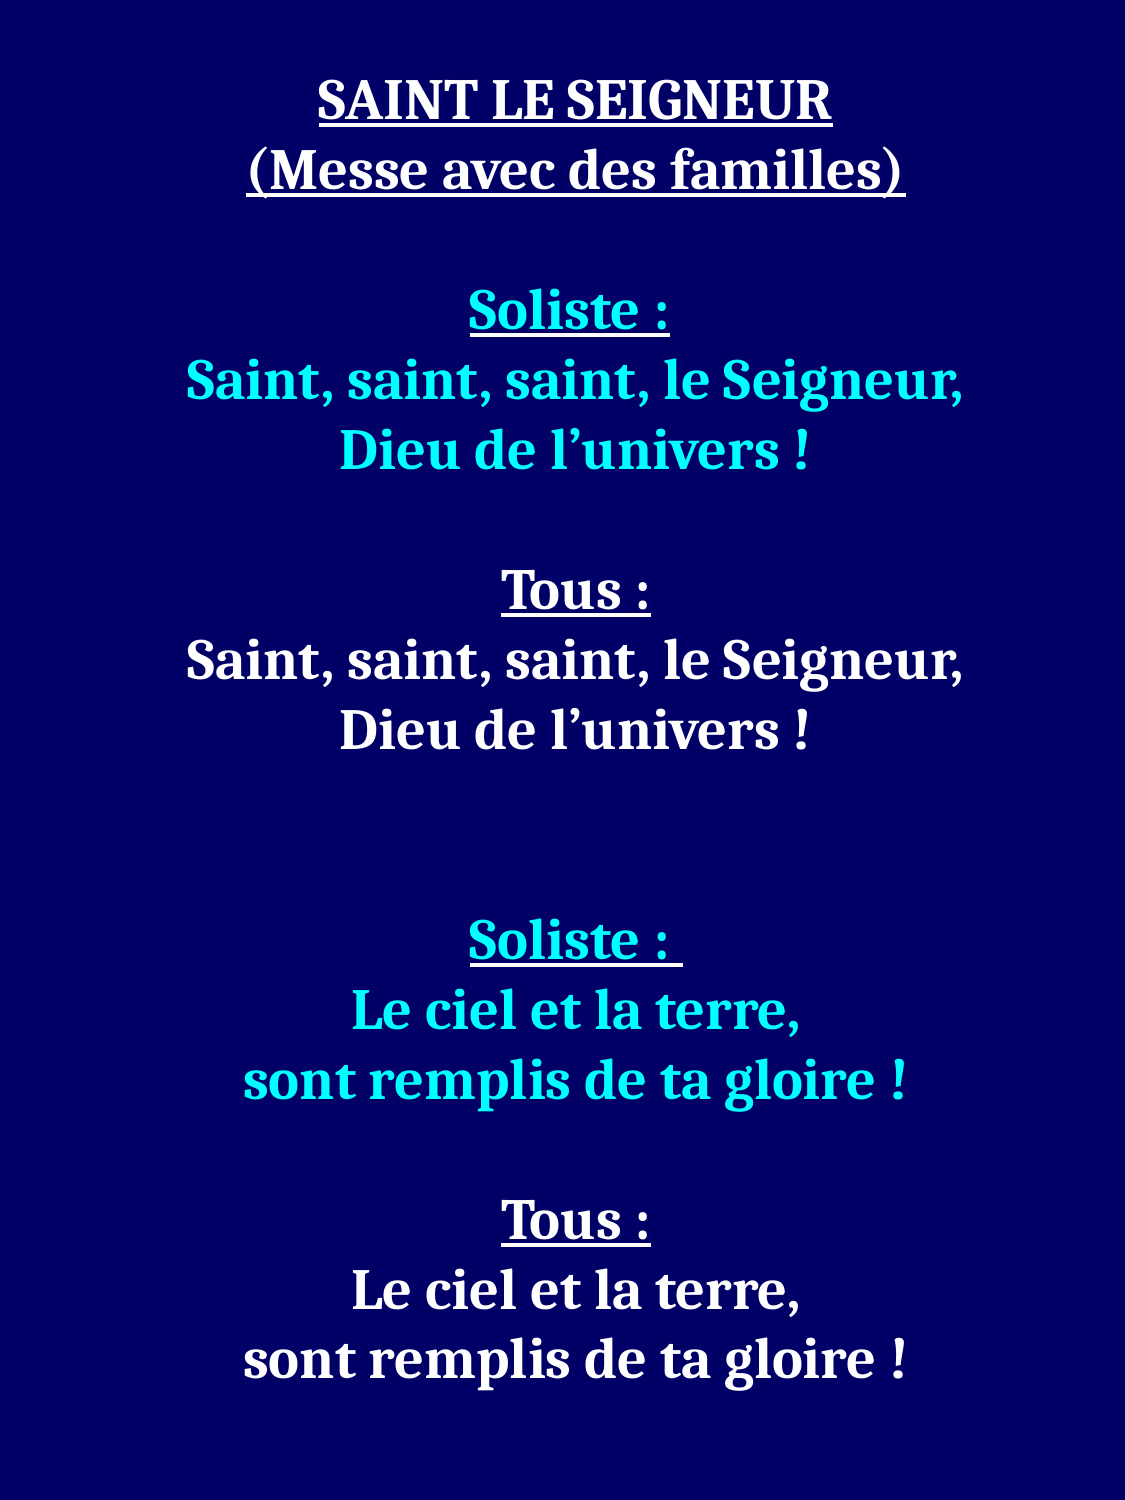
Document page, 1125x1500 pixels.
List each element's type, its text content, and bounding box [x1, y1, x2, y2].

text_box SAINT LE SEIGNEUR (Messe avec des familles) Soliste : Saint, saint, saint, le Seigneur, Dieu de l’univers ! Tous : Saint, saint, saint, le Seigneur, Dieu de l’univers ! Soliste : Le ciel et la terre, sont remplis de ta gloire ! Tous : Le ciel et la terre, sont remplis de ta gloire ! [47, 58, 1106, 1394]
